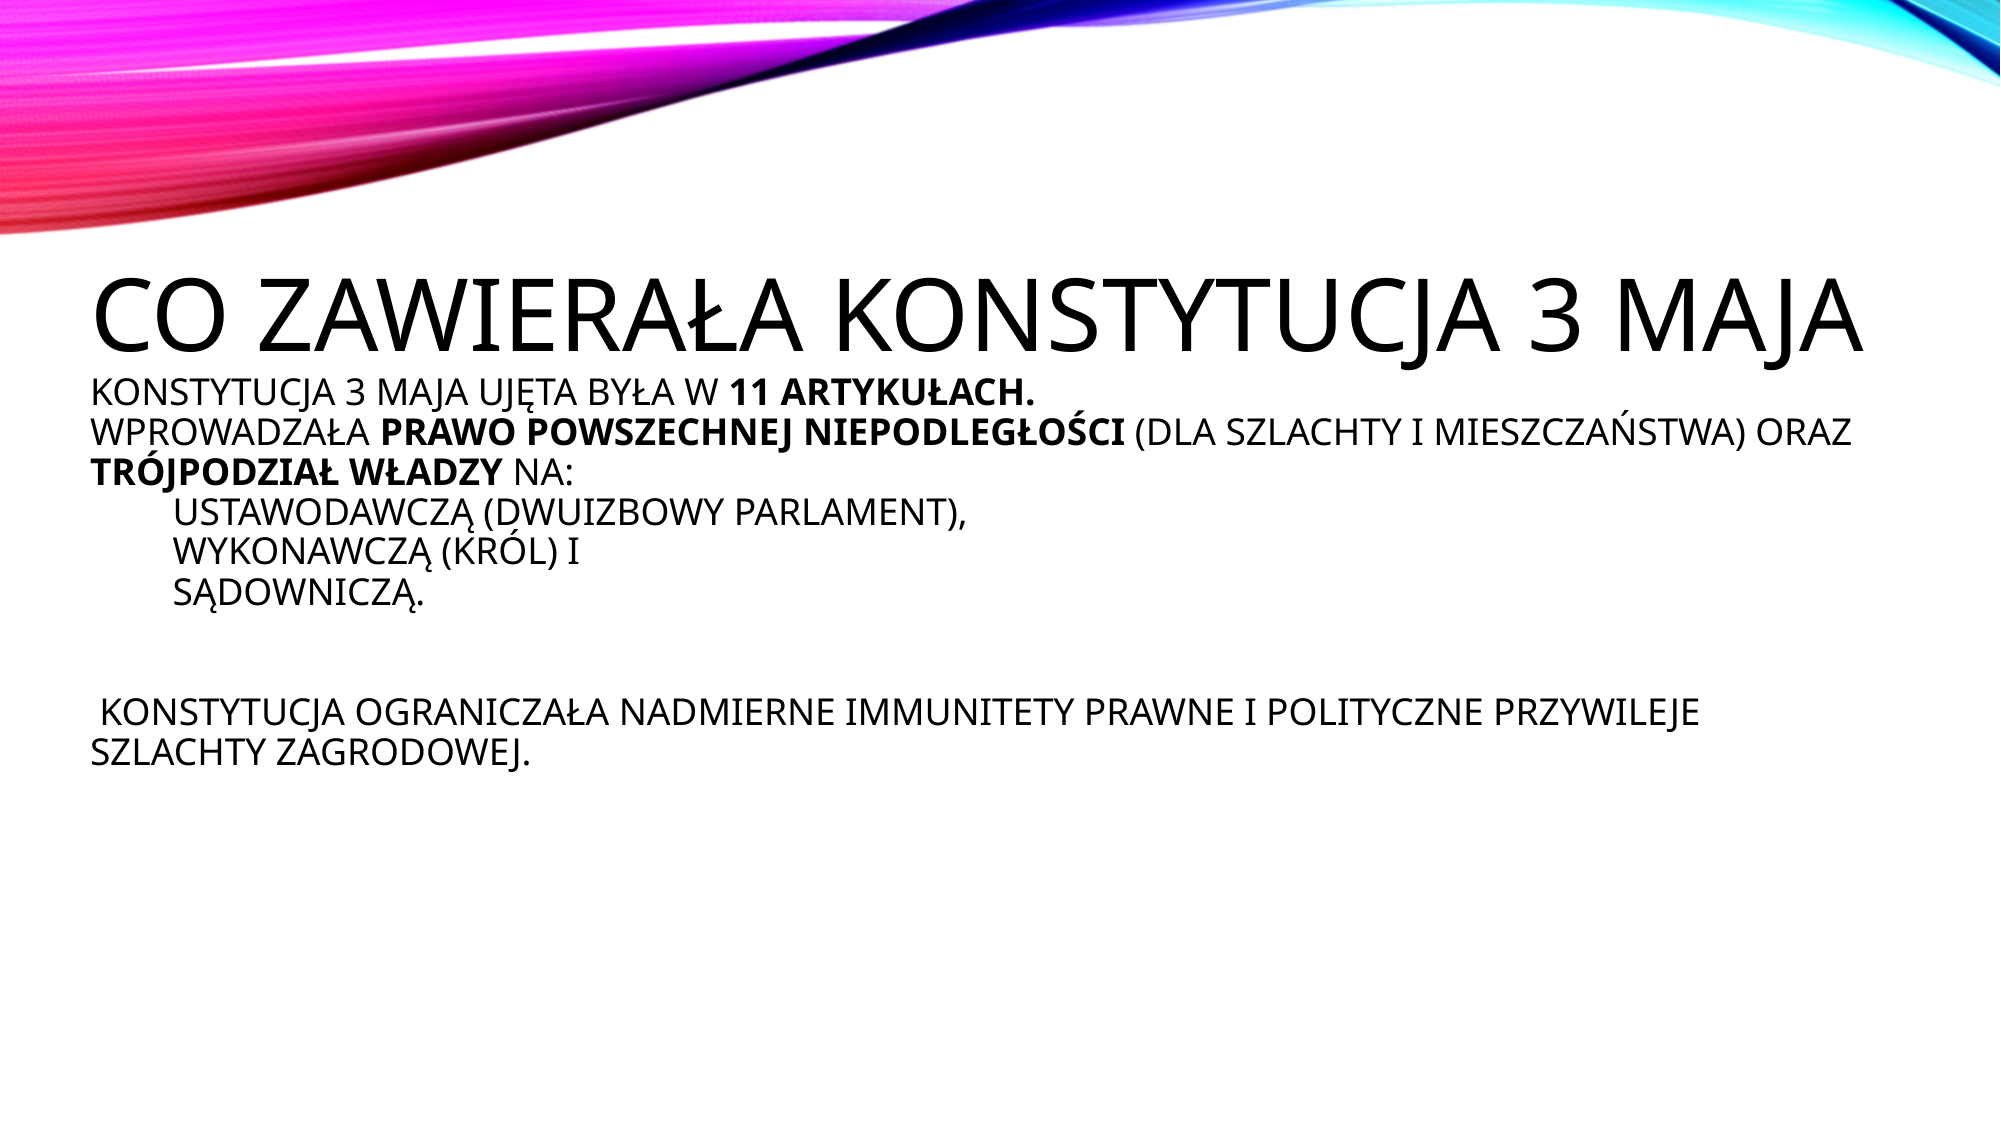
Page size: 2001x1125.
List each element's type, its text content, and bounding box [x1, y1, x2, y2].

title CO ZAWIERAŁA KONSTYTUCJA 3 MAJA Konstytucja 3 Maja ujęta była w 11 artykułach. Wprowadzała prawo powszechnej niepodległości (dla szlachty i mieszczaństwa) oraz trójpodział władzy na: ustawodawczą (dwuizbowy parlament), wykonawczą (król) i sądowniczą. Konstytucja ograniczała nadmierne immunitety prawne i polityczne przywileje szlachty zagrodowej. [75, 125, 1888, 803]
picture [0, 0, 2000, 237]
